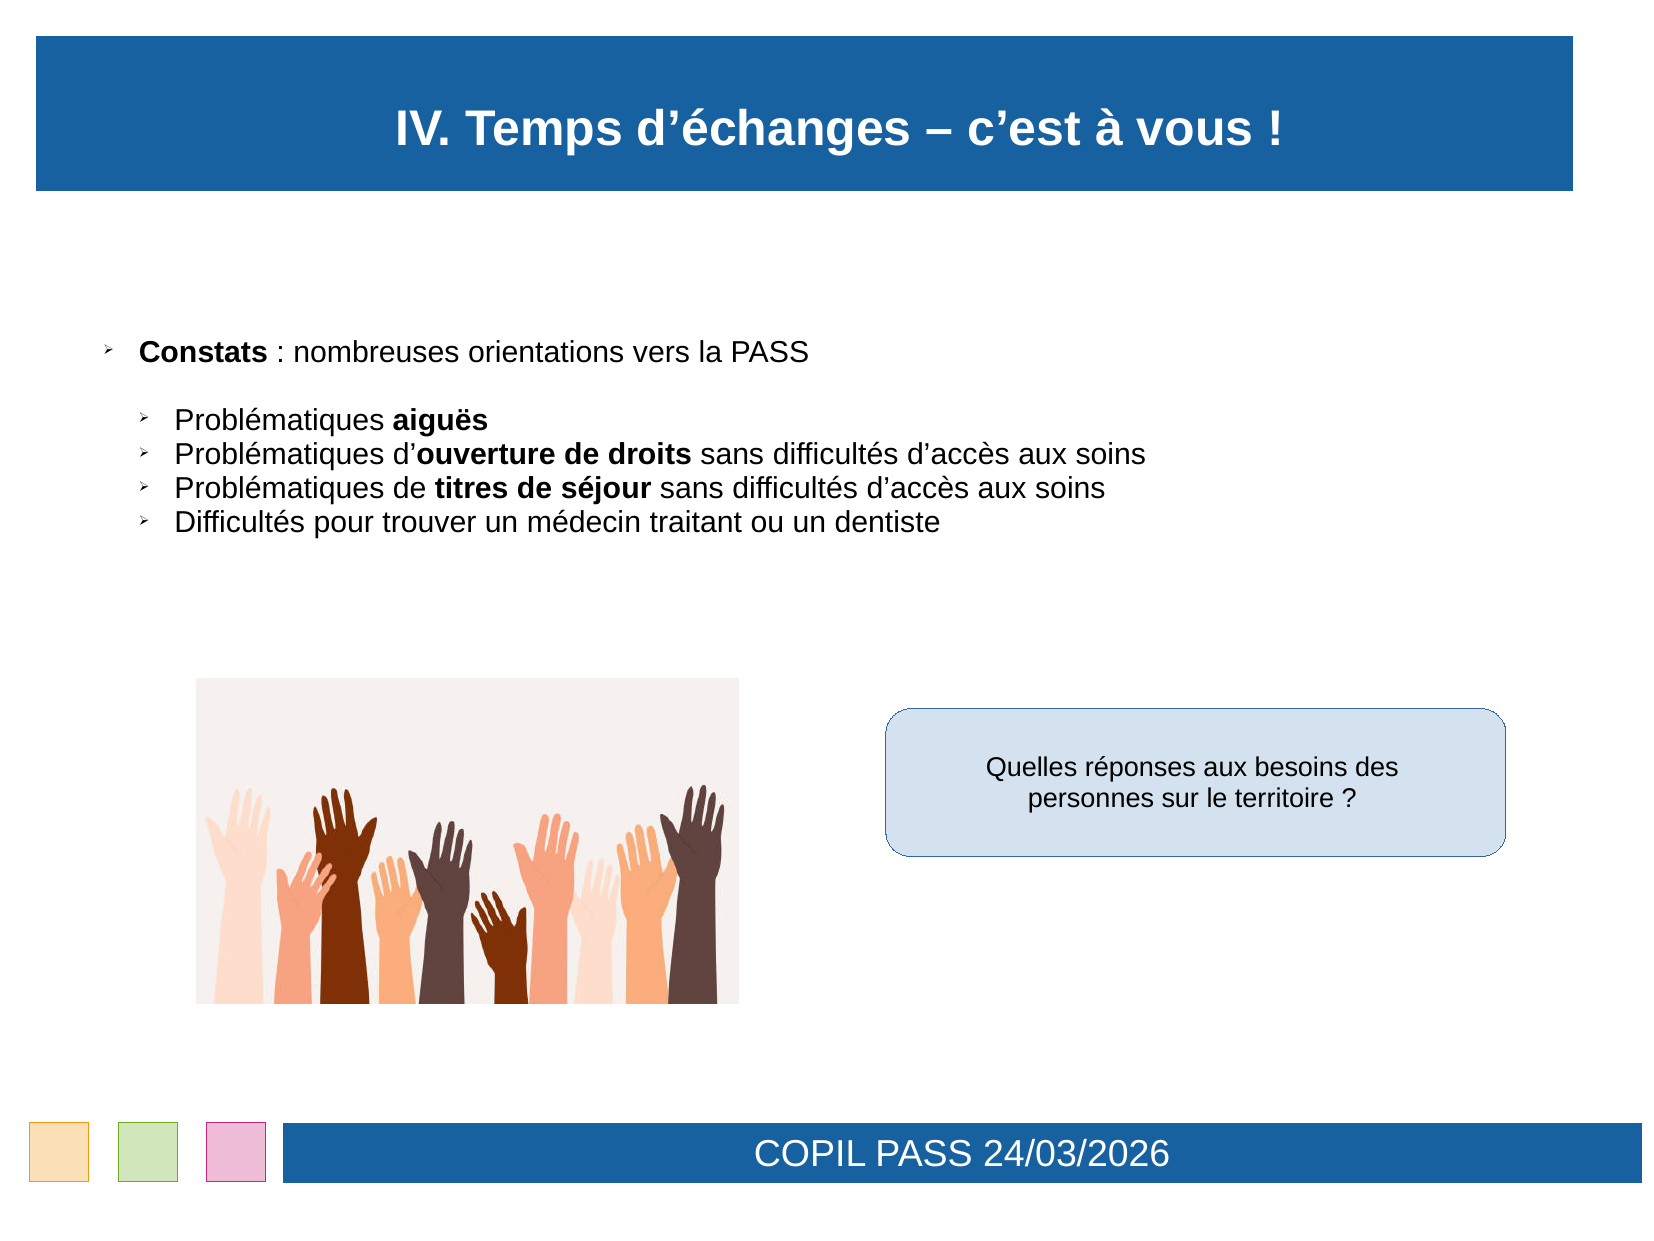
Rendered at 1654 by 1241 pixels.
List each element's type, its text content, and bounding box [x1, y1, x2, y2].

text_box [29, 1122, 89, 1182]
text_box Constats : nombreuses orientations vers la PASS Problématiques aiguës Problématiques d’ouverture de droits sans difficultés d’accès aux soins Problématiques de titres de séjour sans difficultés d’accès aux soins Difficultés pour trouver un médecin traitant ou un dentiste [88, 260, 1595, 1064]
title IV. Temps d’échanges – c’est à vous ! [107, 36, 1573, 219]
picture [196, 678, 739, 1004]
text_box COPIL PASS 24/03/2026 [283, 1123, 1642, 1183]
text_box [36, 36, 107, 191]
text_box [206, 1122, 266, 1182]
text_box [118, 1122, 178, 1182]
text_box Quelles réponses aux besoins des personnes sur le territoire ? [885, 708, 1506, 857]
